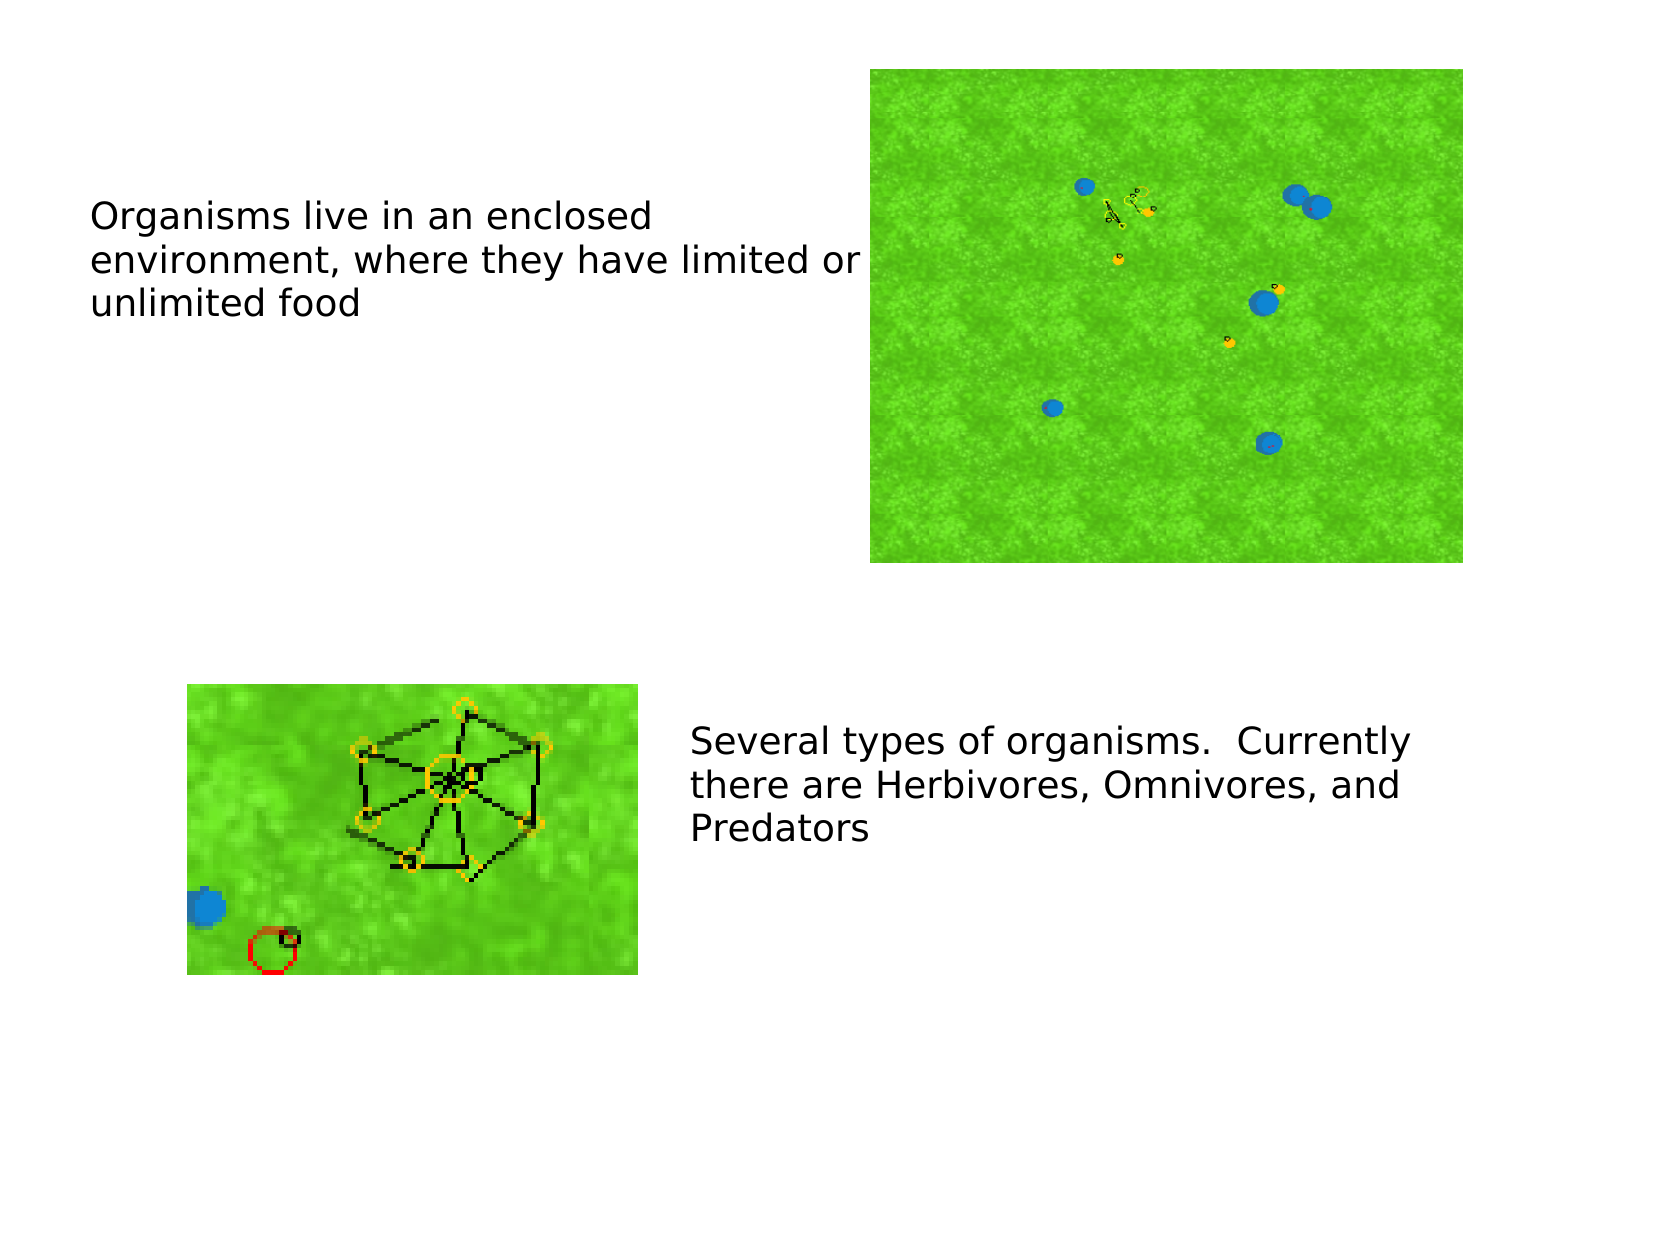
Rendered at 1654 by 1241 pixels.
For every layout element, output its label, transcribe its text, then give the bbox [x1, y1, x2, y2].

picture [187, 684, 638, 976]
text_box Organisms live in an enclosed environment, where they have limited or unlimited food [75, 187, 870, 488]
picture [870, 69, 1463, 563]
text_box Several types of organisms. Currently there are Herbivores, Omnivores, and Predators [675, 712, 1463, 858]
